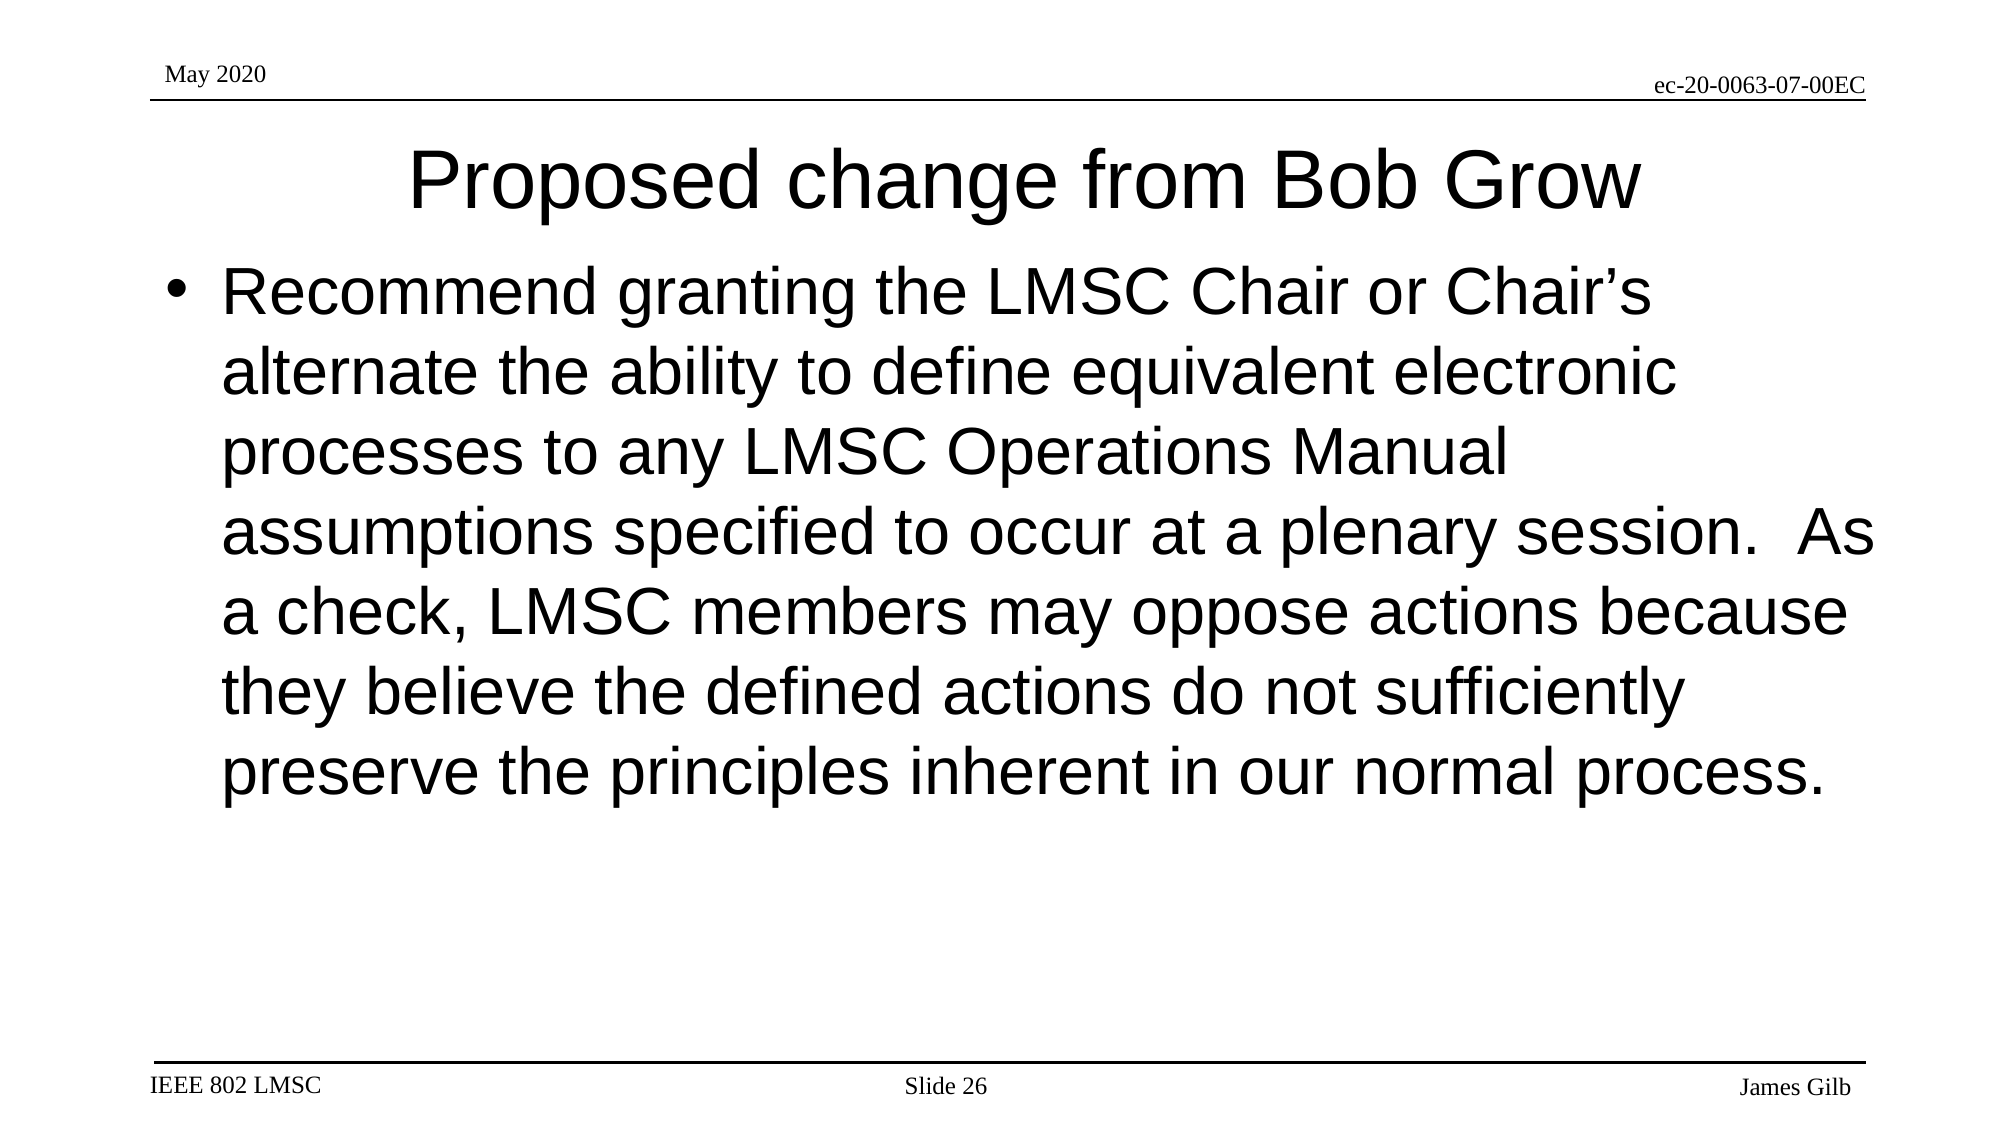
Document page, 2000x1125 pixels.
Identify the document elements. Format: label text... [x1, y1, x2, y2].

title Proposed change from Bob Grow [149, 112, 1900, 238]
list Recommend granting the LMSC Chair or Chair’s alternate the ability to define equivalent electronic processes to any LMSC Operations Manual assumptions specified to occur at a plenary session. As a check, LMSC members may oppose actions because they believe the defined actions do not sufficiently preserve the principles inherent in our normal process. [149, 239, 1900, 1051]
